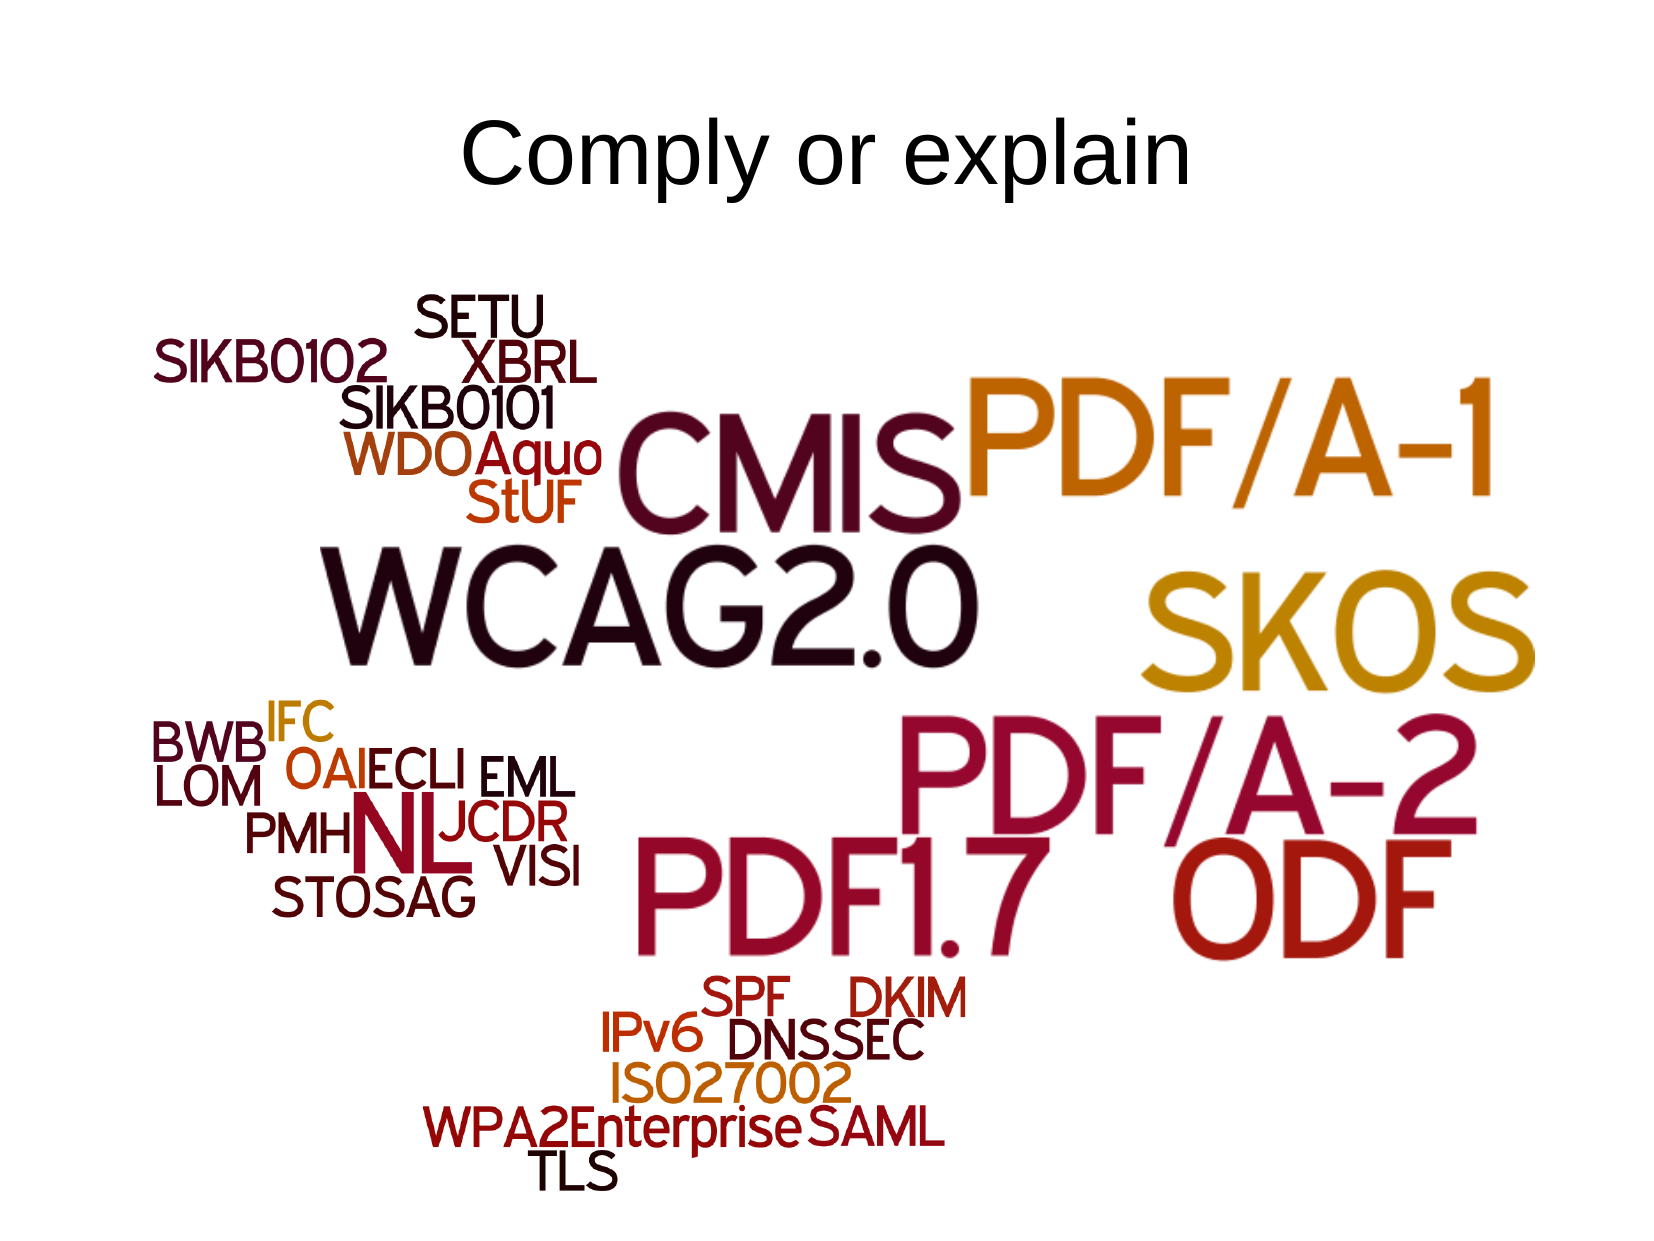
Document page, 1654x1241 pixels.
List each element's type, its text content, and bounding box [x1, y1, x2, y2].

picture [153, 264, 1535, 1193]
title Comply or explain [82, 49, 1571, 257]
